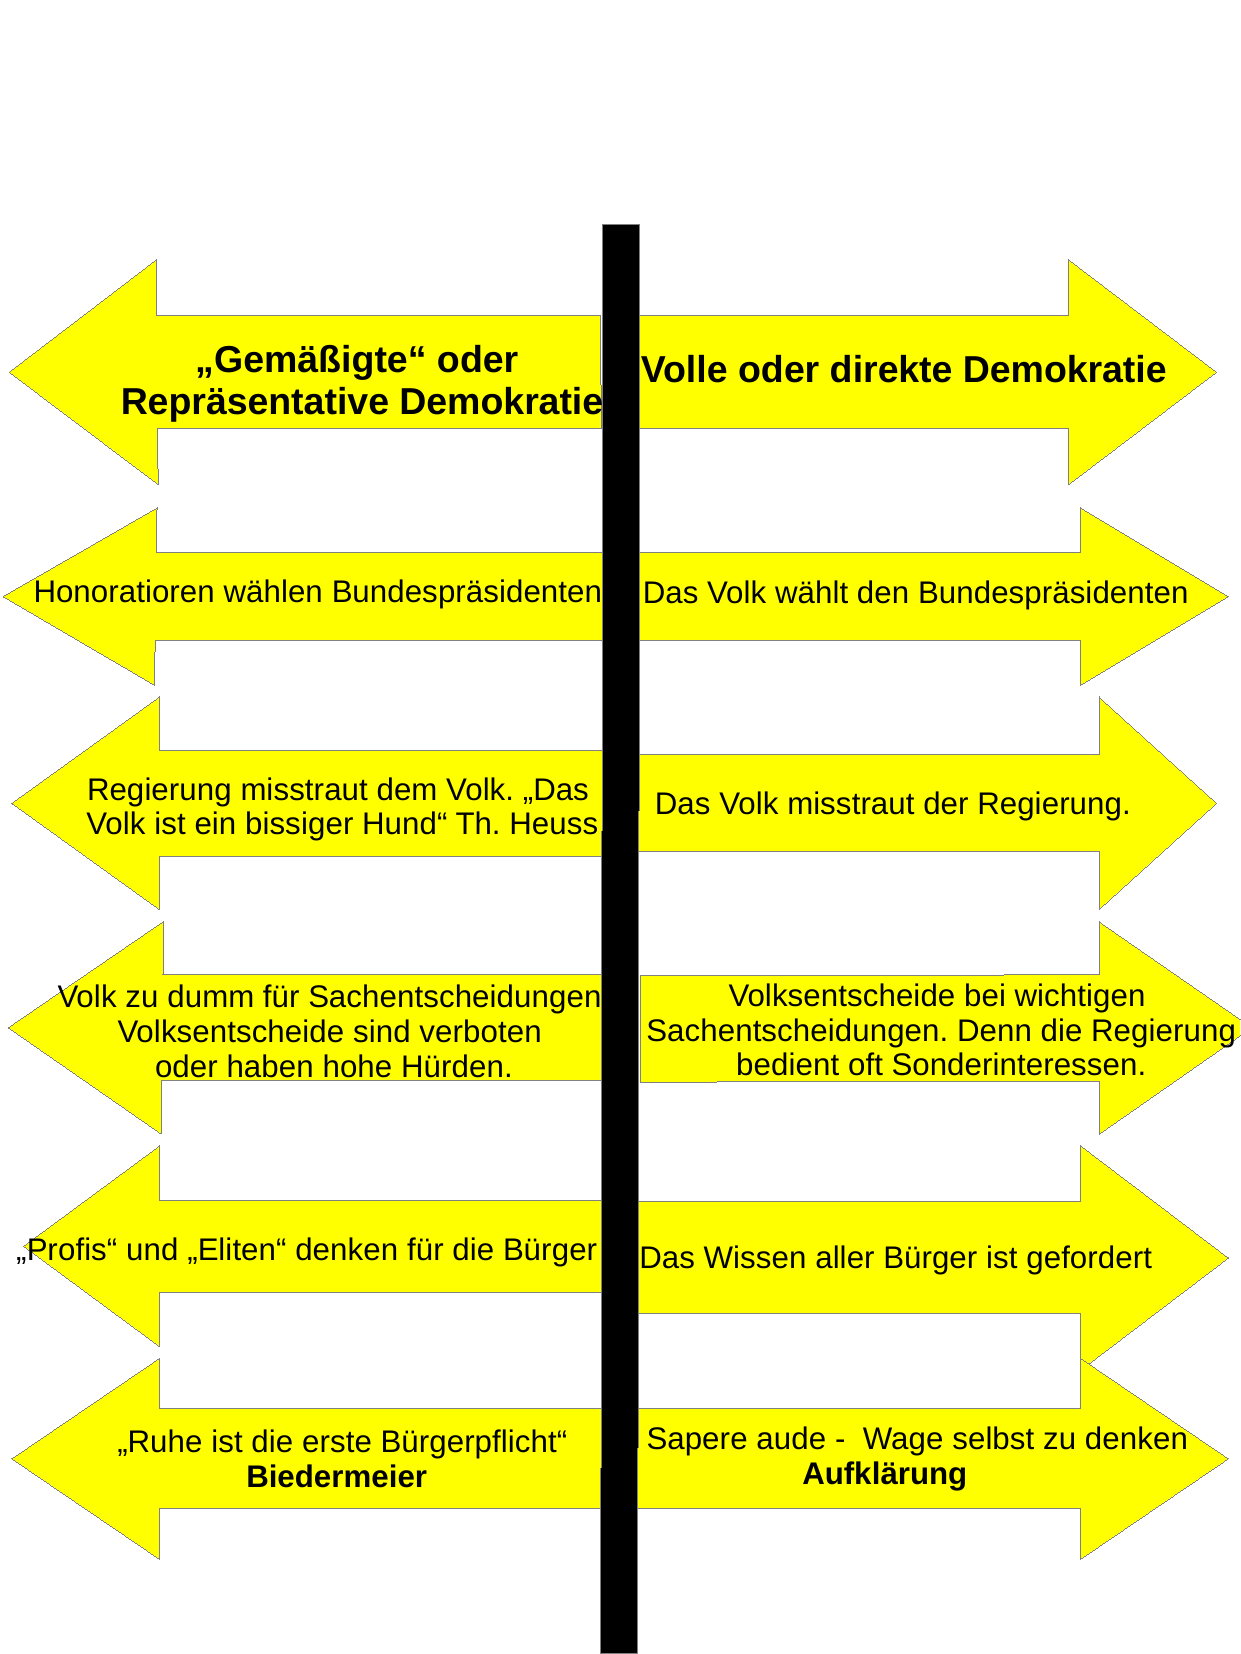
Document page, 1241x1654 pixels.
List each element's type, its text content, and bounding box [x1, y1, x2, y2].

text_box Das Wissen aller Bürger ist gefordert [639, 1145, 1229, 1364]
text_box [8, 1004, 42, 1052]
text_box [9, 259, 601, 485]
text_box Volk zu dumm für Sachentscheidungen. Volksentscheide sind verboten oder haben hohe Hürden. [42, 972, 601, 1092]
text_box Regierung misstraut dem Volk. „Das Volk ist ein bissiger Hund“ Th. Heuss [71, 764, 602, 849]
text_box [89, 921, 164, 972]
text_box [100, 1092, 162, 1134]
text_box „Profis“ und „Eliten“ denken für die Bürger [1, 1225, 601, 1275]
text_box Das Volk wählt den Bundespräsidenten [640, 568, 1205, 618]
text_box Volle oder direkte Demokratie [640, 340, 1182, 399]
text_box Honoratioren wählen Bundespräsidenten [18, 566, 602, 617]
text_box [1205, 1442, 1229, 1475]
text_box Volksentscheide bei wichtigen Sachentscheidungen. Denn die Regierung bedient oft Sonderinteressen. [639, 970, 1241, 1090]
text_box [3, 587, 18, 606]
text_box „Ruhe ist die erste Bürgerpflicht“ Biedermeier [82, 1417, 601, 1503]
text_box [11, 224, 1217, 1654]
text_box Das Volk misstraut der Regierung. [640, 778, 1158, 829]
text_box [1099, 1090, 1163, 1135]
text_box [1099, 921, 1169, 970]
text_box [1205, 582, 1229, 611]
text_box „Gemäßigte“ oder Repräsentative Demokratie [106, 330, 602, 432]
text_box Sapere aude - Wage selbst zu denken Aufklärung [638, 1414, 1205, 1501]
